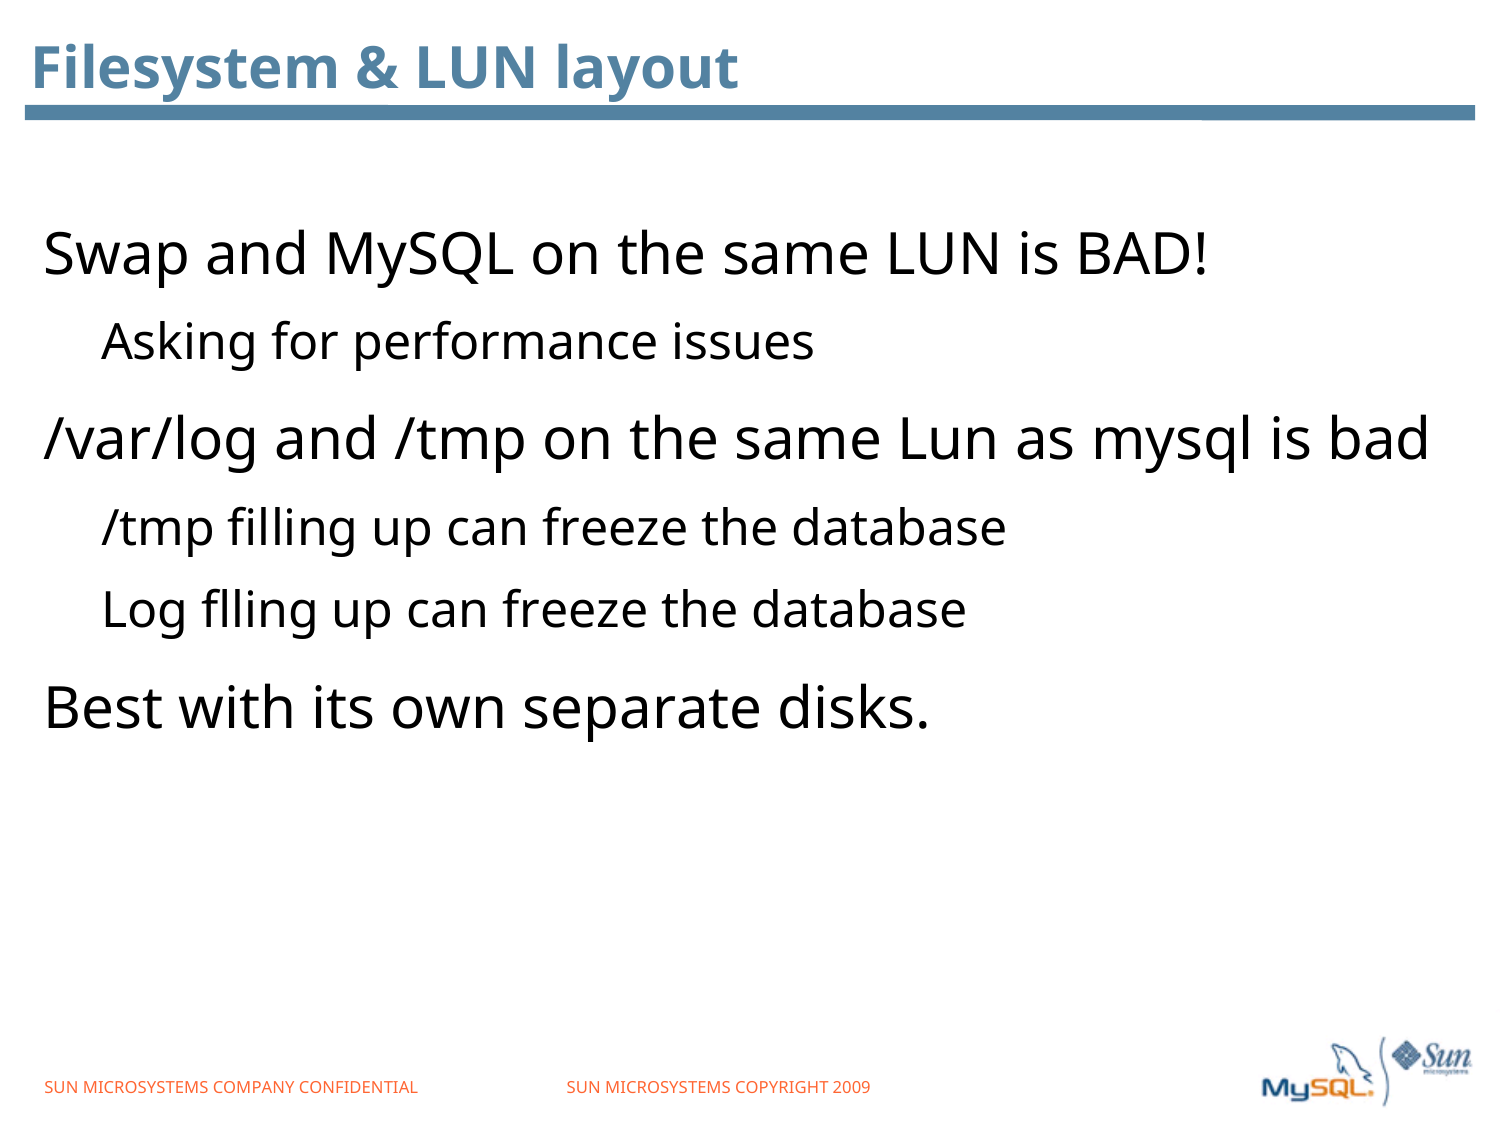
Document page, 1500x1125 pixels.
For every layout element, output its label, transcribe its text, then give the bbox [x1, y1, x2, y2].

list Swap and MySQL on the same LUN is BAD! Asking for performance issues /var/log and /tmp on the same Lun as mysql is bad /tmp filling up can freeze the database Log flling up can freeze the database Best with its own separate disks. [43, 212, 1440, 1063]
picture [1246, 1009, 1500, 1125]
title Filesystem & LUN layout [0, 0, 1500, 138]
